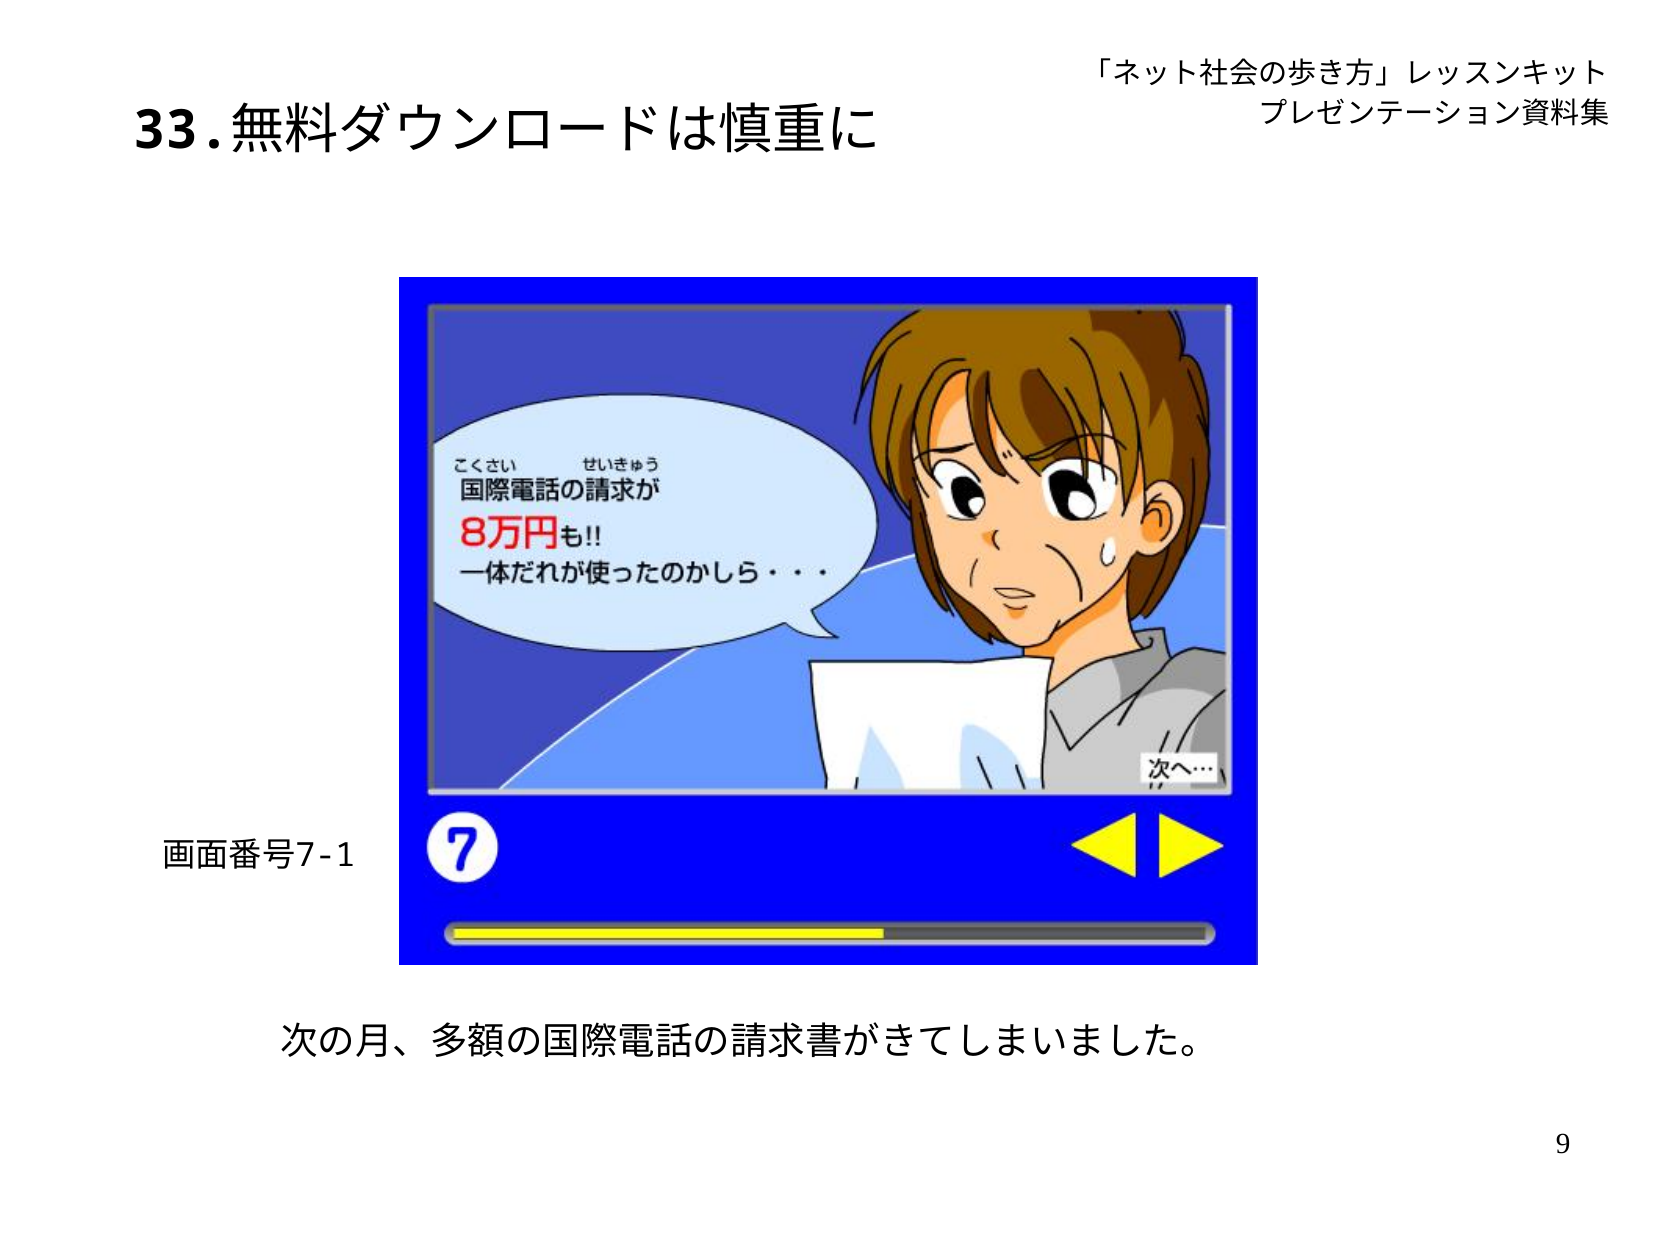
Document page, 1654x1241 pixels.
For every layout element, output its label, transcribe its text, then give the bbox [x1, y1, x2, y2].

text_box 画面番号7-1 [147, 826, 384, 882]
picture [399, 277, 1258, 965]
text_box 33.無料ダウンロードは慎重に [118, 88, 1241, 169]
text_box 次の月、多額の国際電話の請求書がきてしまいました。 [265, 1003, 1447, 1074]
text_box 「ネット社会の歩き方」レッスンキット プレゼンテーション資料集 [1062, 44, 1625, 139]
